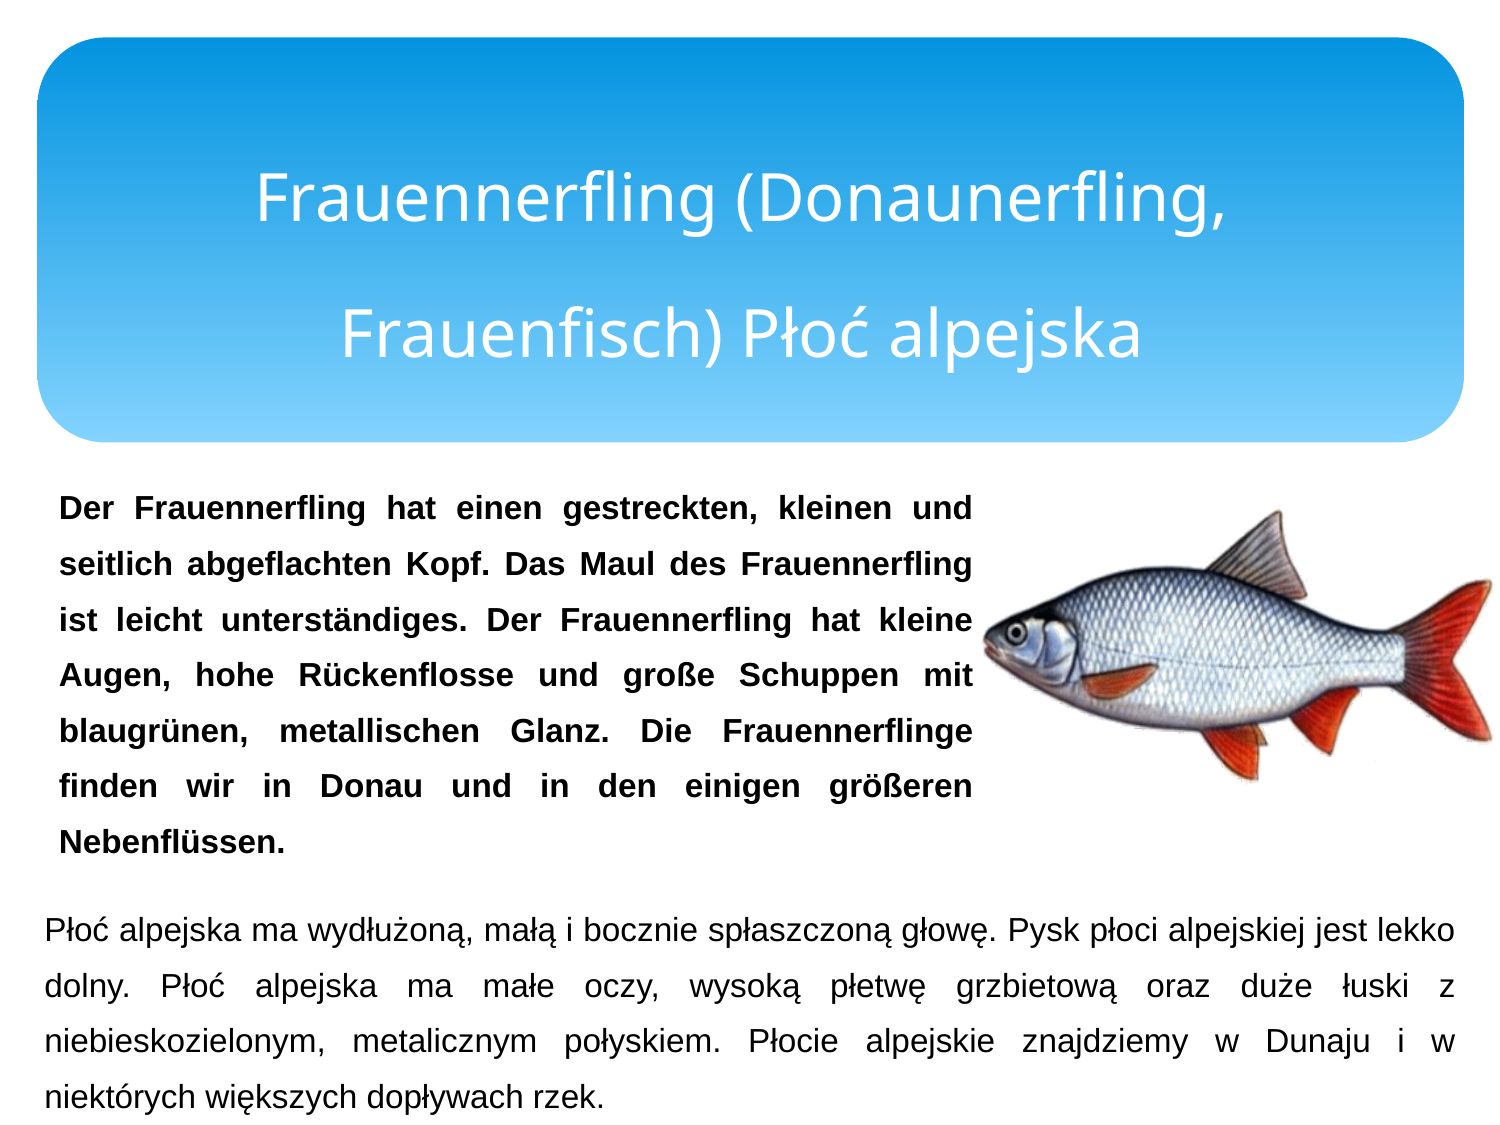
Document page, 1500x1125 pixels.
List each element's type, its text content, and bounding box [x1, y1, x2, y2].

title Frauennerfling (Donaunerfling, Frauenfisch) Płoć alpejska [67, 106, 1418, 376]
subtitle Der Frauennerfling hat einen gestreckten, kleinen und seitlich abgeflachten Kopf. Das Maul des Frauennerfling ist leicht unterständiges. Der Frauennerfling hat kleine Augen, hohe Rückenflosse und große Schuppen mit blaugrünen, metallischen Glanz. Die Frauennerflinge finden wir in Donau und in den einigen größeren Nebenflüssen. [59, 473, 975, 858]
picture [974, 496, 1500, 798]
text_box Płoć alpejska ma wydłużoną, małą i bocznie spłaszczoną głowę. Pysk płoci alpejskiej jest lekko dolny. Płoć alpejska ma małe oczy, wysoką płetwę grzbietową oraz duże łuski z niebieskozielonym, metalicznym połyskiem. Płocie alpejskie znajdziemy w Dunaju i w niektórych większych dopływach rzek. [29, 885, 1477, 1106]
